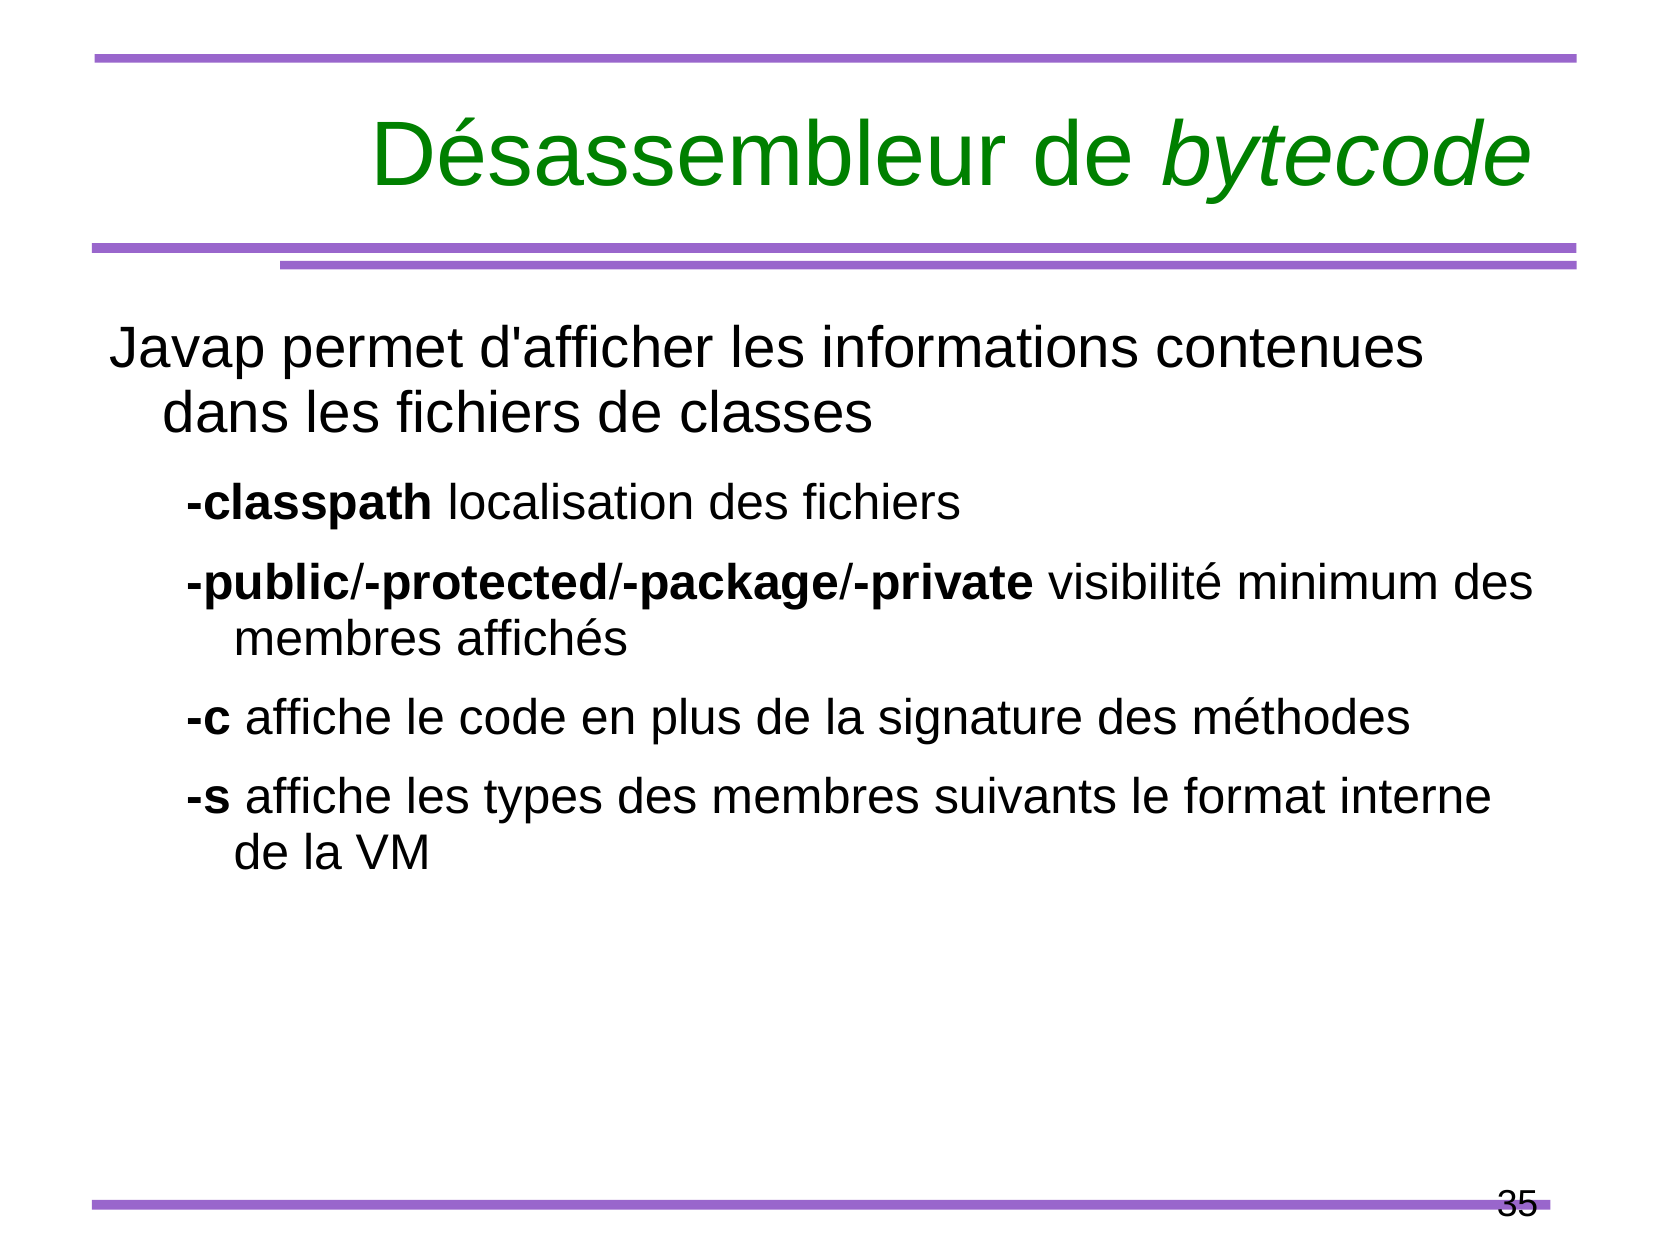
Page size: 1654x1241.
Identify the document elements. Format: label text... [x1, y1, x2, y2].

list Javap permet d'afficher les informations contenues dans les fichiers de classes -classpath localisation des fichiers -public/-protected/-package/-private visibilité minimum des membres affichés -c affiche le code en plus de la signature des méthodes -s affiche les types des membres suivants le format interne de la VM [92, 315, 1563, 1163]
title Désassembleur de bytecode [121, 49, 1534, 257]
